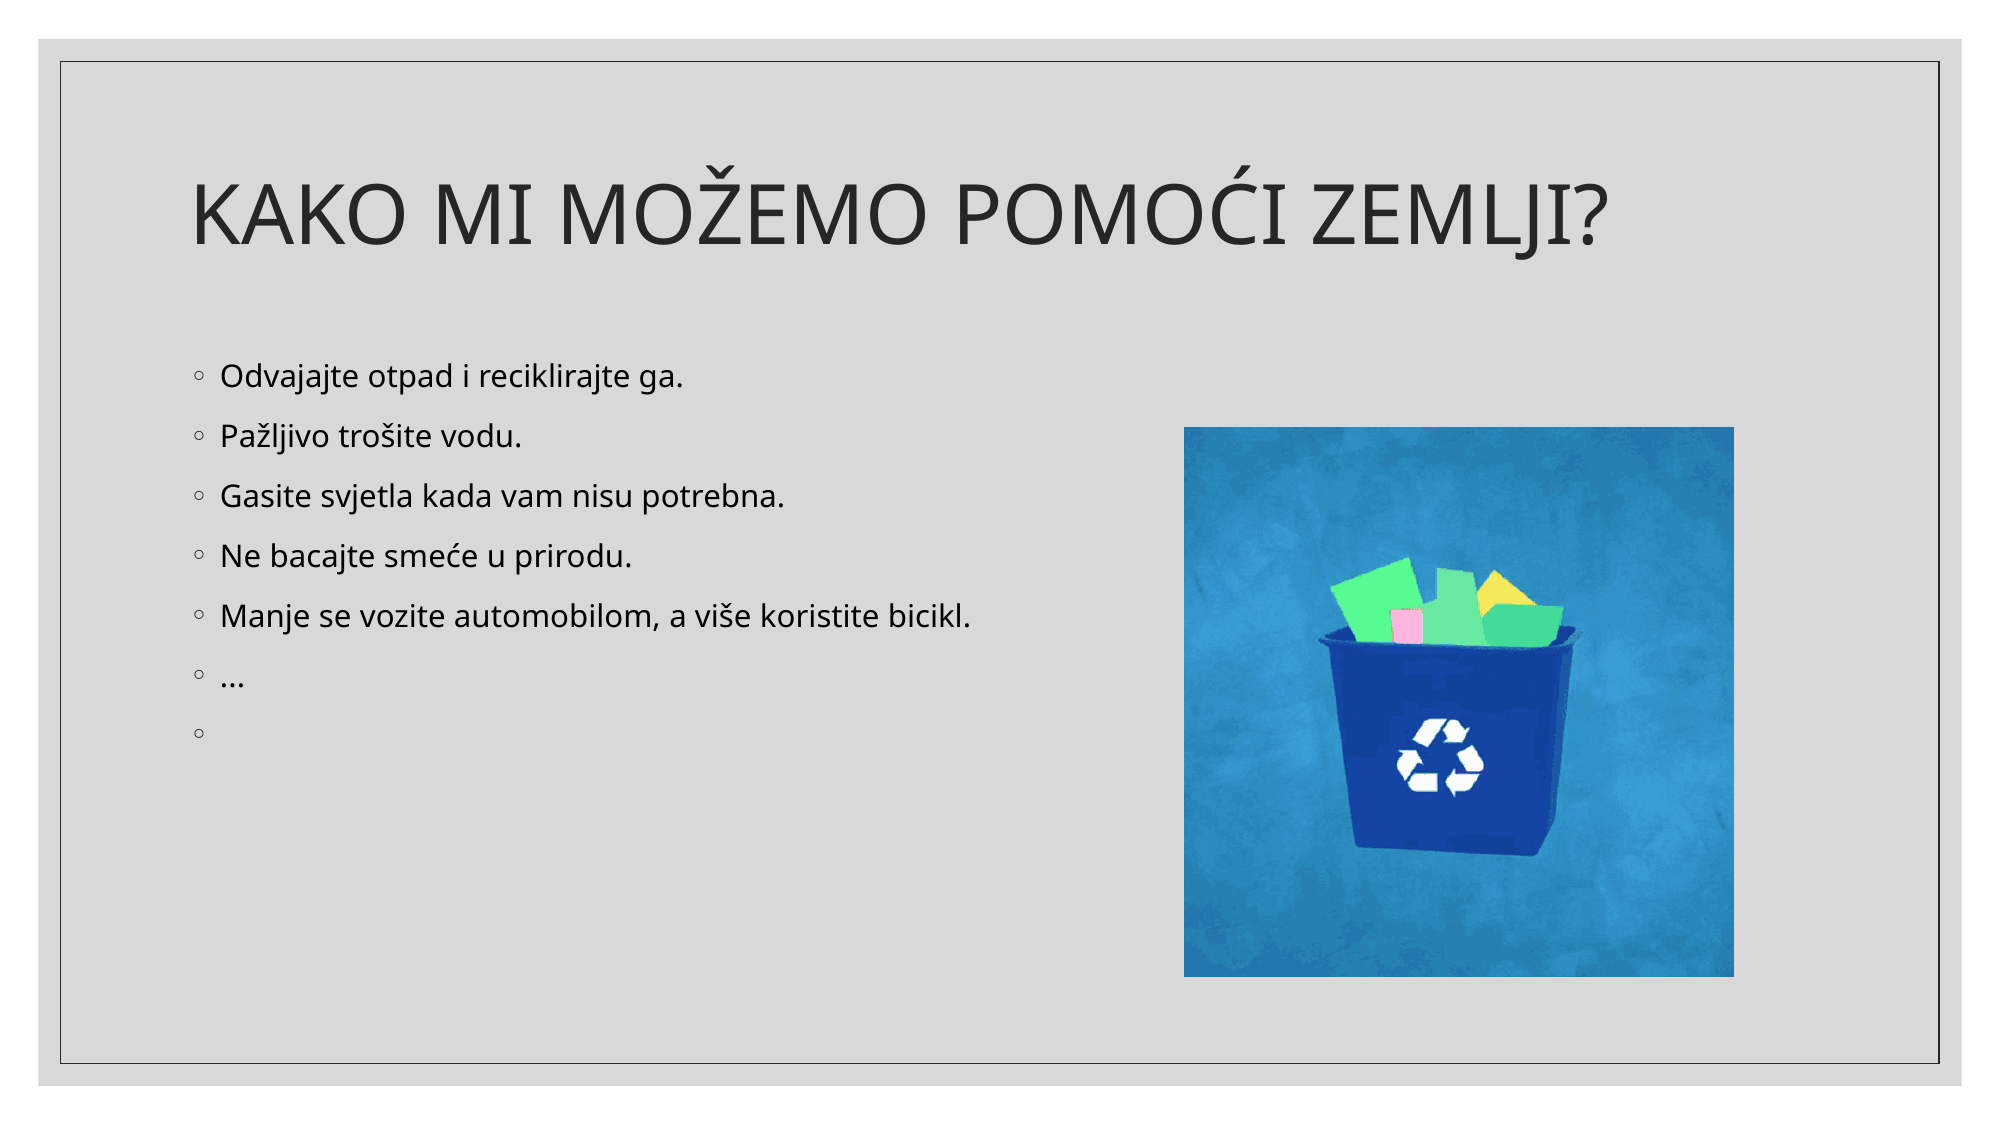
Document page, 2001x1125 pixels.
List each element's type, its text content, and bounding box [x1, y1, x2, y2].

picture [1184, 427, 1734, 977]
list Odvajajte otpad i reciklirajte ga. Pažljivo trošite vodu. Gasite svjetla kada vam nisu potrebna. Ne bacajte smeće u prirodu. Manje se vozite automobilom, a više koristite bicikl. ... [174, 345, 1825, 977]
title KAKO MI MOŽEMO POMOĆI ZEMLJI? [174, 105, 1825, 331]
